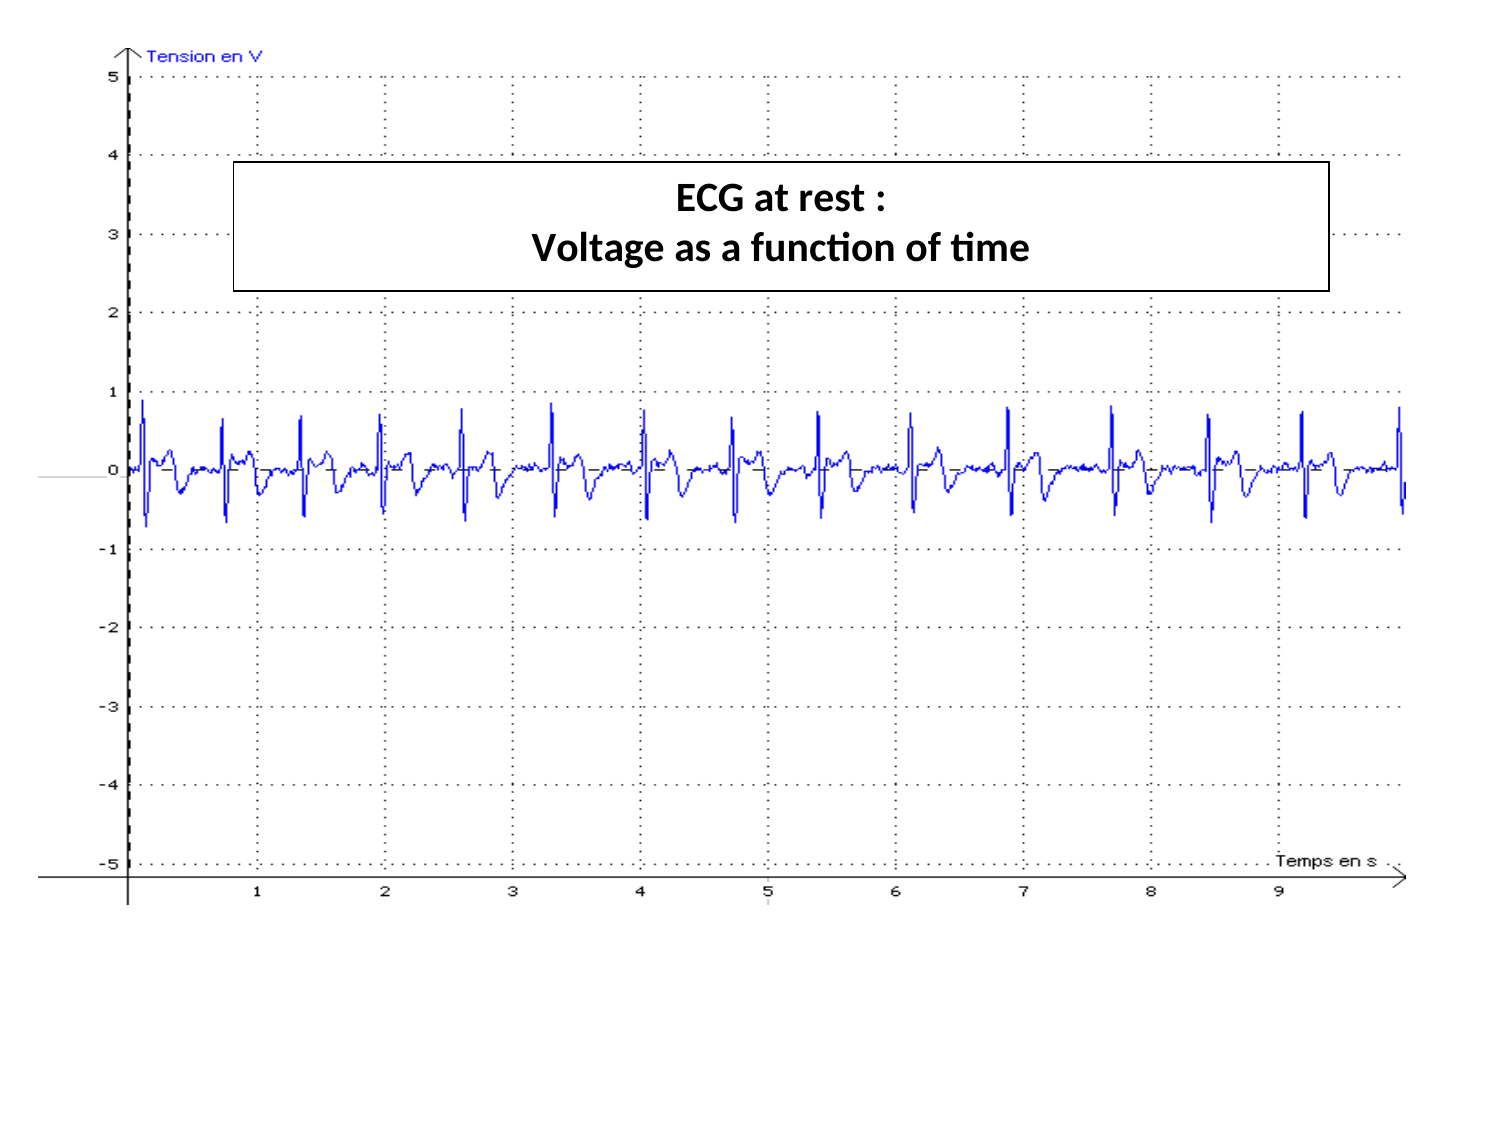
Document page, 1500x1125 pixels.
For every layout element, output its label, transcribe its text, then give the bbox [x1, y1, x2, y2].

text_box ECG at rest : Voltage as a function of time [233, 162, 1329, 291]
picture [38, 48, 1406, 905]
